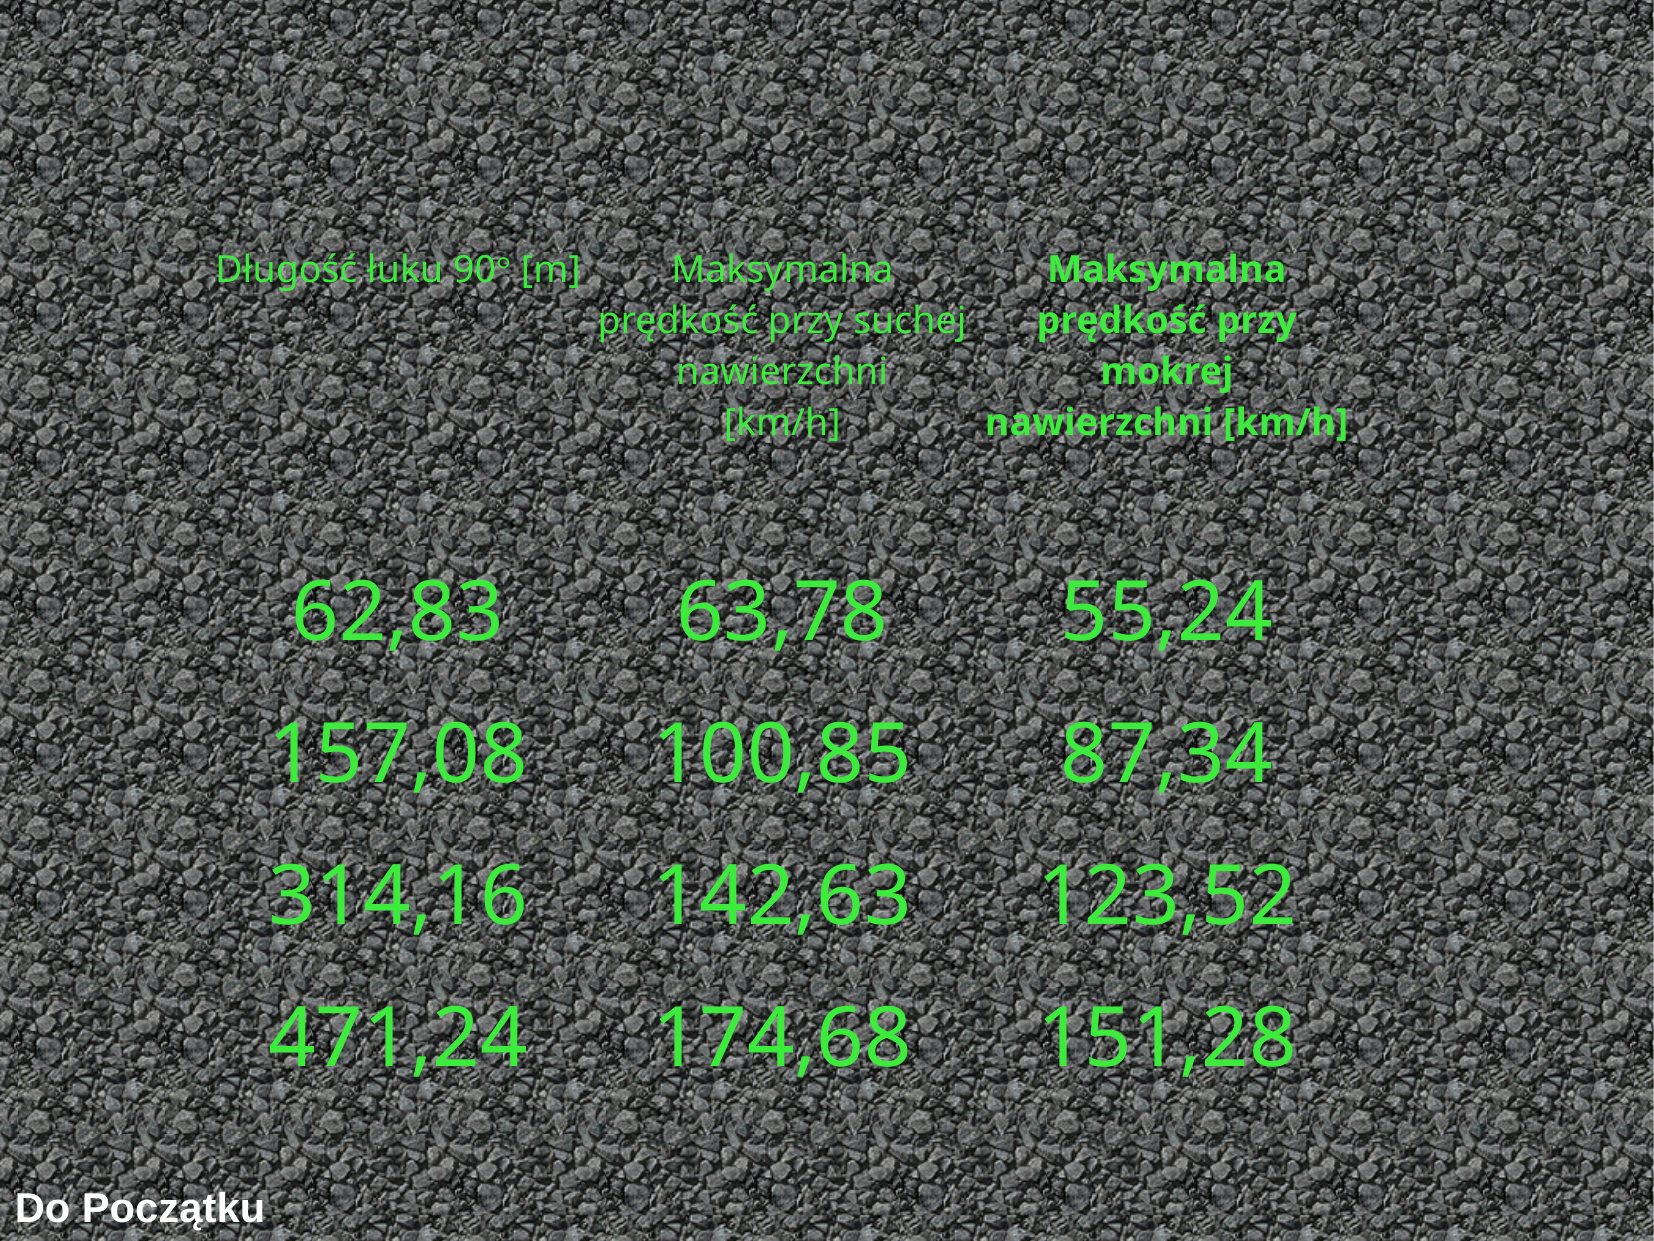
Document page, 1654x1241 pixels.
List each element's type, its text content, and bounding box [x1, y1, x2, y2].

picture [0, 0, 1654, 1241]
table_cell 142,63 [589, 830, 976, 972]
table_cell 151,28 [976, 972, 1358, 1114]
table_header Maksymalna prędkość przy mokrej nawierzchni [km/h] [976, 236, 1358, 545]
table_cell 62,83 [207, 545, 589, 688]
table_cell 87,34 [976, 688, 1358, 830]
table_cell 174,68 [589, 972, 976, 1114]
table_cell 100,85 [589, 688, 976, 830]
table_cell 123,52 [976, 830, 1358, 972]
table_header Maksymalna prędkość przy suchej nawierzchni [km/h] [589, 236, 976, 545]
table_cell 314,16 [207, 830, 589, 972]
table_header Długość łuku 90° [m] [207, 236, 589, 545]
table_cell 63,78 [589, 545, 976, 688]
table_cell 55,24 [976, 545, 1358, 688]
table_cell 157,08 [207, 688, 589, 830]
table_cell 471,24 [207, 972, 589, 1114]
text_box Do Początku [0, 1177, 296, 1241]
